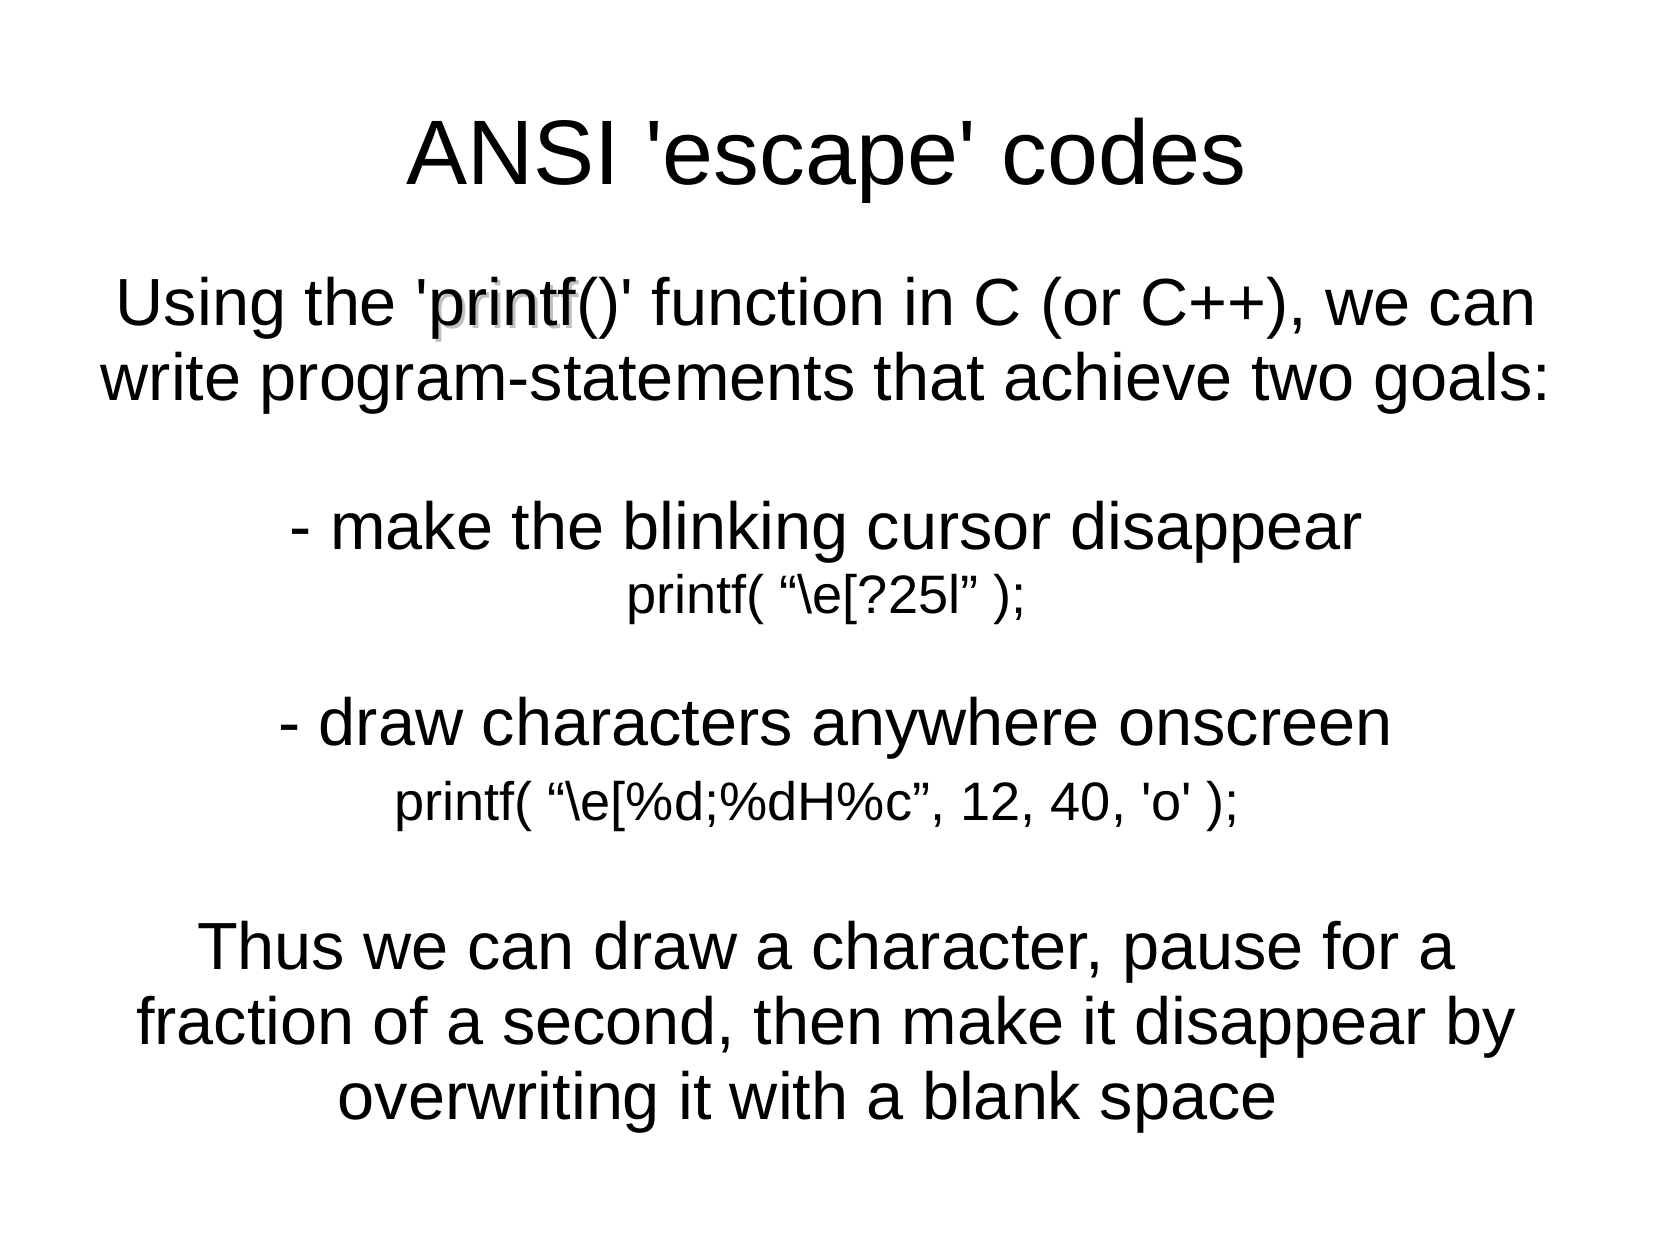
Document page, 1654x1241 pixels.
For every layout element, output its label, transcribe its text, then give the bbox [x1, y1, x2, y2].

title ANSI 'escape' codes [82, 56, 1571, 250]
subtitle Using the 'printf()' function in C (or C++), we can write program-statements that achieve two goals: - make the blinking cursor disappear printf( “\e[?25l” ); - draw characters anywhere onscreen printf( “\e[%d;%dH%c”, 12, 40, 'o' ); Thus we can draw a character, pause for a fraction of a second, then make it disappear by overwriting it with a blank space [82, 265, 1571, 1134]
